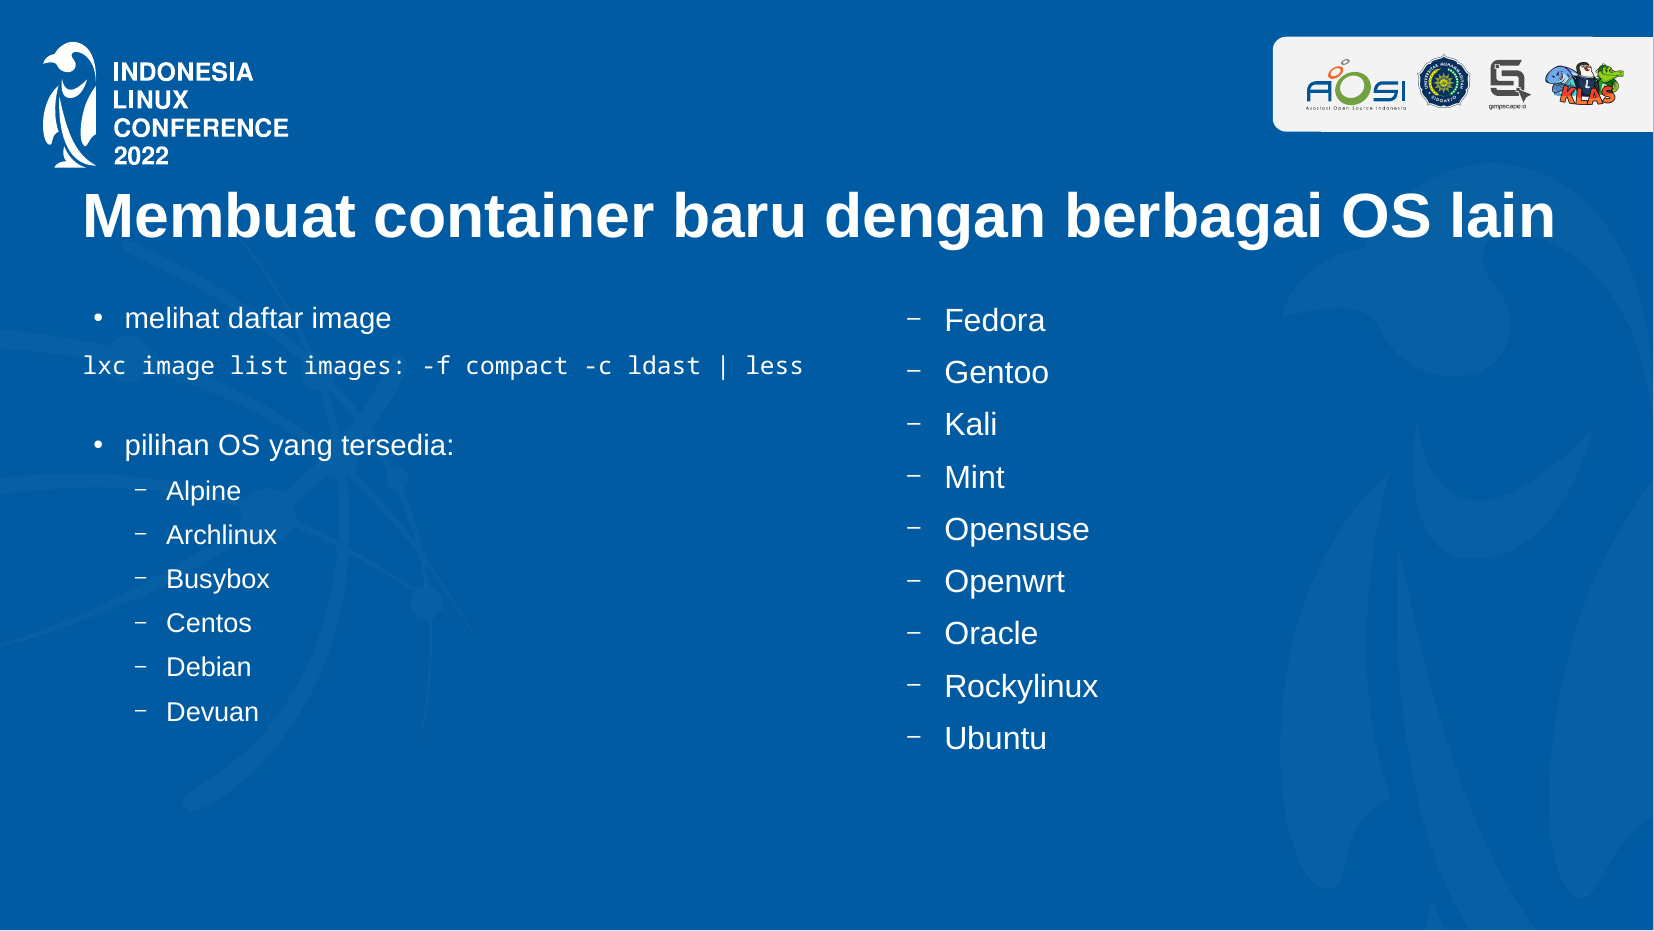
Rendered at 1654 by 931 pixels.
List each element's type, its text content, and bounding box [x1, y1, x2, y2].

picture [1545, 62, 1624, 105]
picture [1417, 54, 1471, 108]
title Membuat container baru dengan berbagai OS lain [82, 150, 1571, 281]
list melihat daftar image lxc image list images: -f compact -c ldast | less pilihan OS yang tersedia: Alpine Archlinux Busybox Centos Debian Devuan [82, 302, 809, 758]
list Fedora Gentoo Kali Mint Opensuse Openwrt Oracle Rockylinux Ubuntu [845, 302, 1572, 758]
